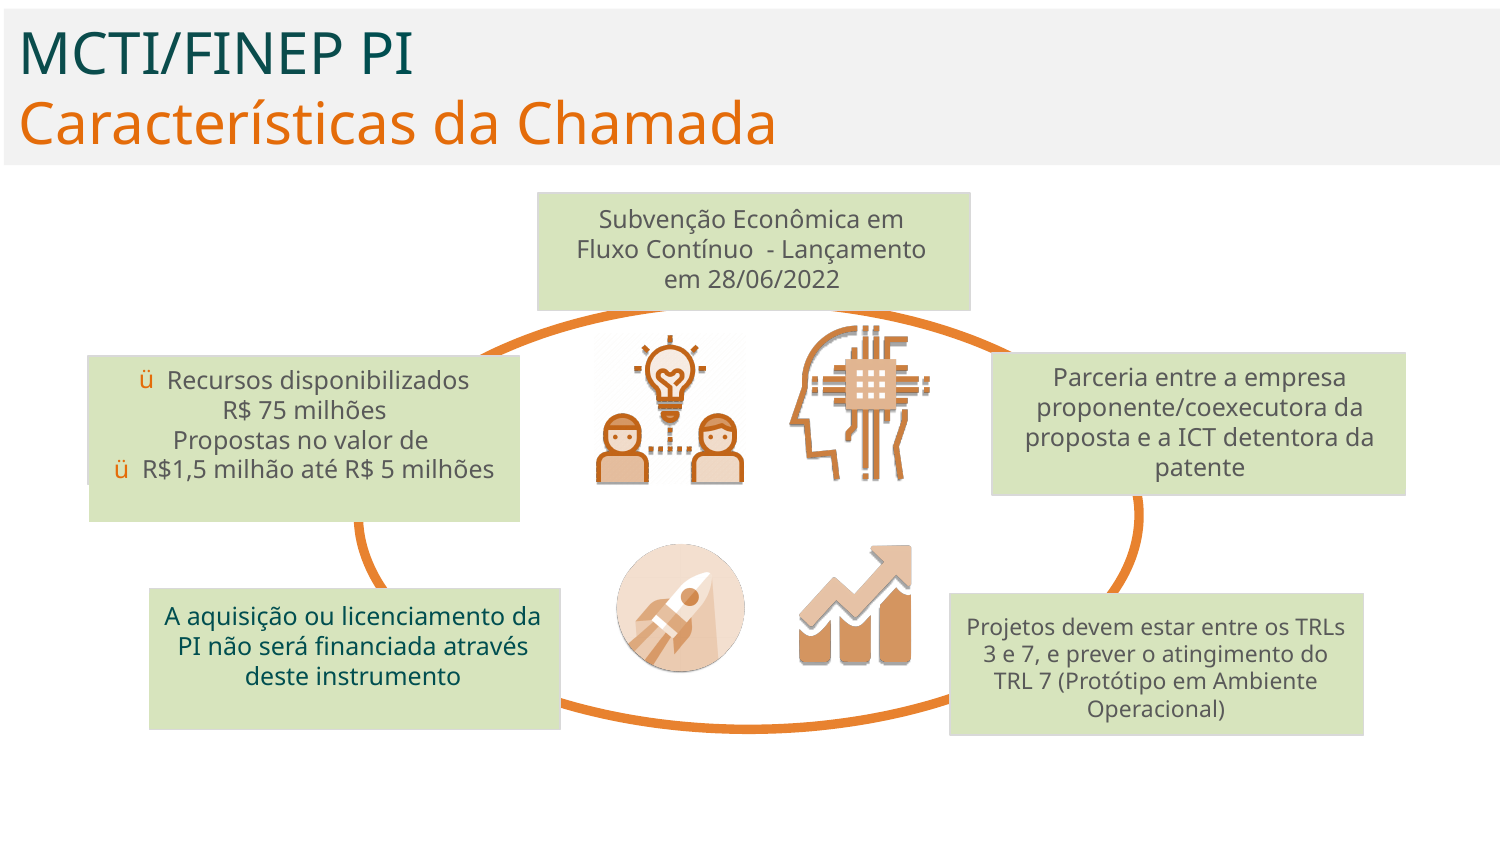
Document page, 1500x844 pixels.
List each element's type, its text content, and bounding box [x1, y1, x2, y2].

picture [784, 321, 935, 485]
text_box MCTI/FINEP PI Características da Chamada [3, 8, 1500, 166]
picture [594, 333, 746, 484]
text_box Projetos devem estar entre os TRLs 3 e 7, e prever o atingimento do TRL 7 (Protótipo em Ambiente Operacional) [951, 604, 1361, 729]
text_box Parceria entre a empresa proponente/coexecutora da proposta e a ICT detentora da patente [994, 354, 1406, 489]
text_box Subvenção Econômica em Fluxo Contínuo - Lançamento em 28/06/2022 [549, 197, 955, 301]
text_box Recursos disponibilizados R$ 75 milhões Propostas no valor de R$1,5 milhão até R$ 5 milhões [89, 357, 520, 522]
text_box A aquisição ou licenciamento da PI não será financiada através deste instrumento [149, 593, 557, 728]
picture [591, 518, 770, 697]
picture [786, 528, 929, 671]
text_box [88, 193, 1406, 735]
